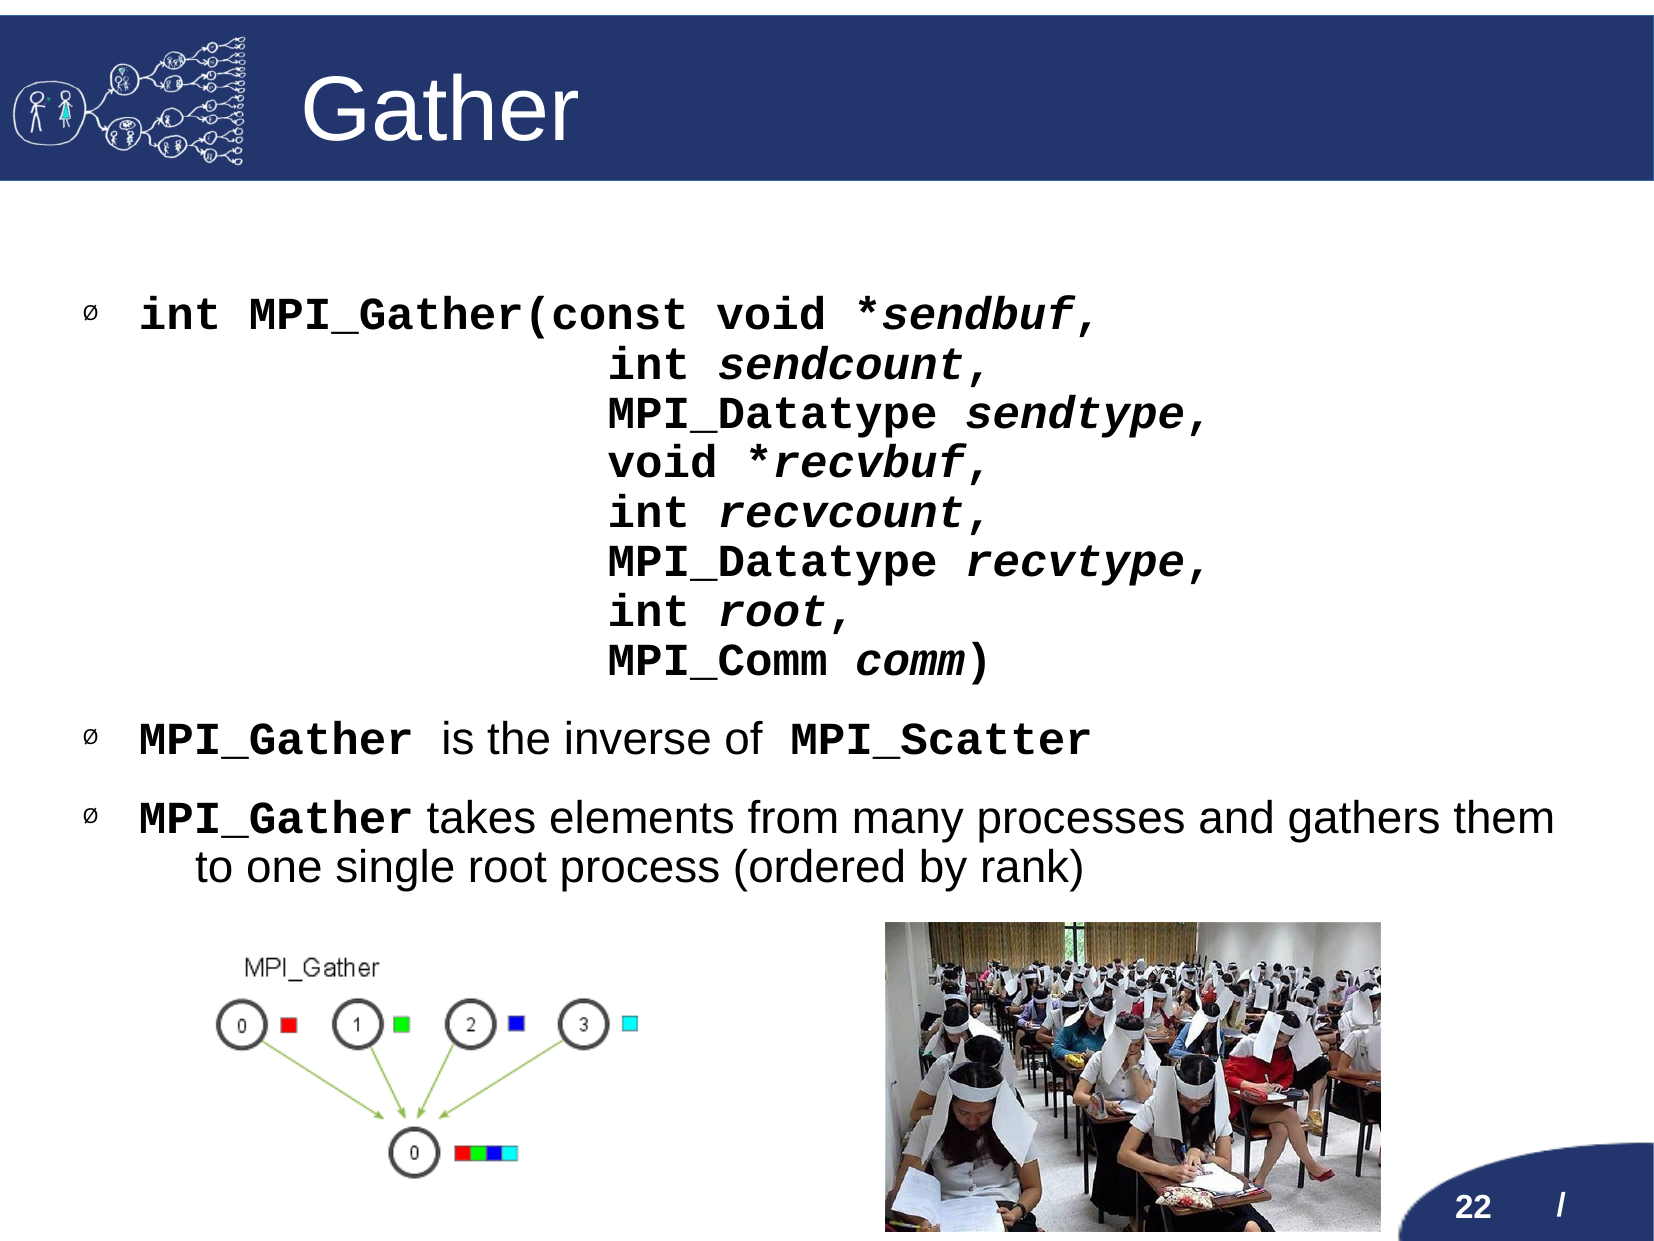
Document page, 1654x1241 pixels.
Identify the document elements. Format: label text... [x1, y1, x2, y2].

title Gather [300, 48, 1571, 152]
text_box [1455, 1185, 1546, 1226]
picture [207, 944, 646, 1186]
picture [885, 922, 1381, 1232]
list int MPI_Gather(const void *sendbuf, int sendcount, MPI_Datatype sendtype, void *recvbuf, int recvcount, MPI_Datatype recvtype, int root, MPI_Comm comm) MPI_Gather is the inverse of MPI_Scatter MPI_Gather takes elements from many processes and gathers them to one single root process (ordered by rank) [82, 290, 1571, 916]
